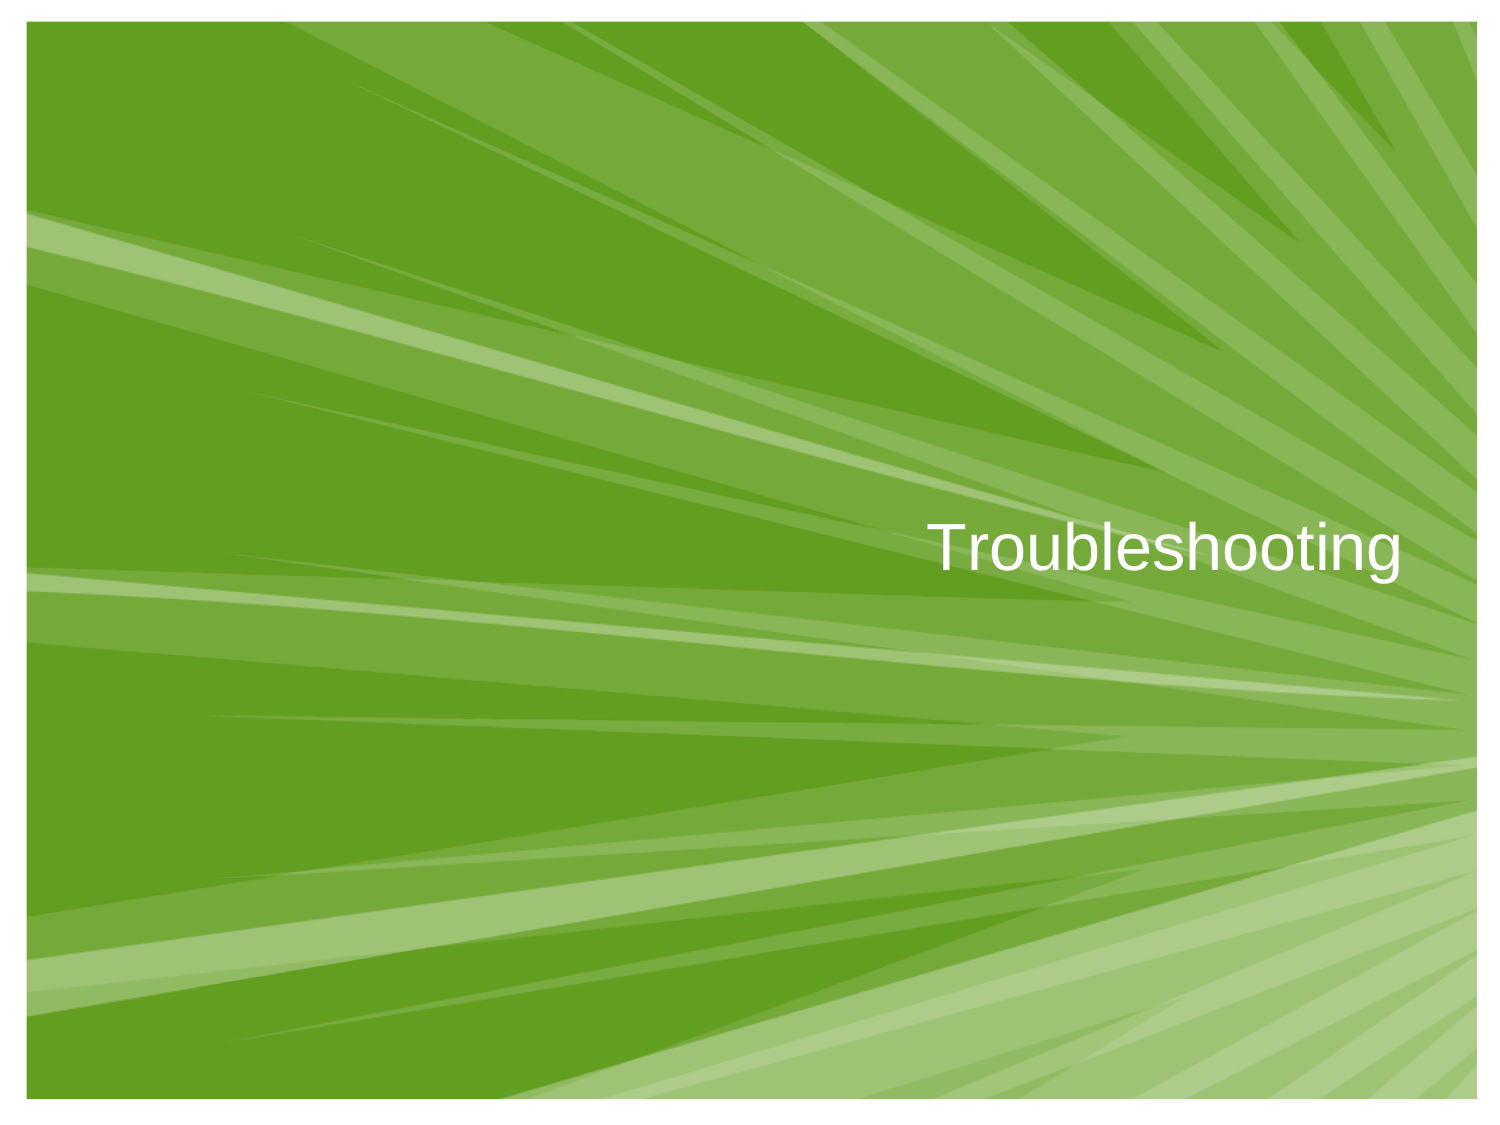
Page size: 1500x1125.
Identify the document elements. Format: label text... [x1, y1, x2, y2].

title Troubleshooting [53, 449, 1404, 638]
picture [26, 21, 1479, 1100]
